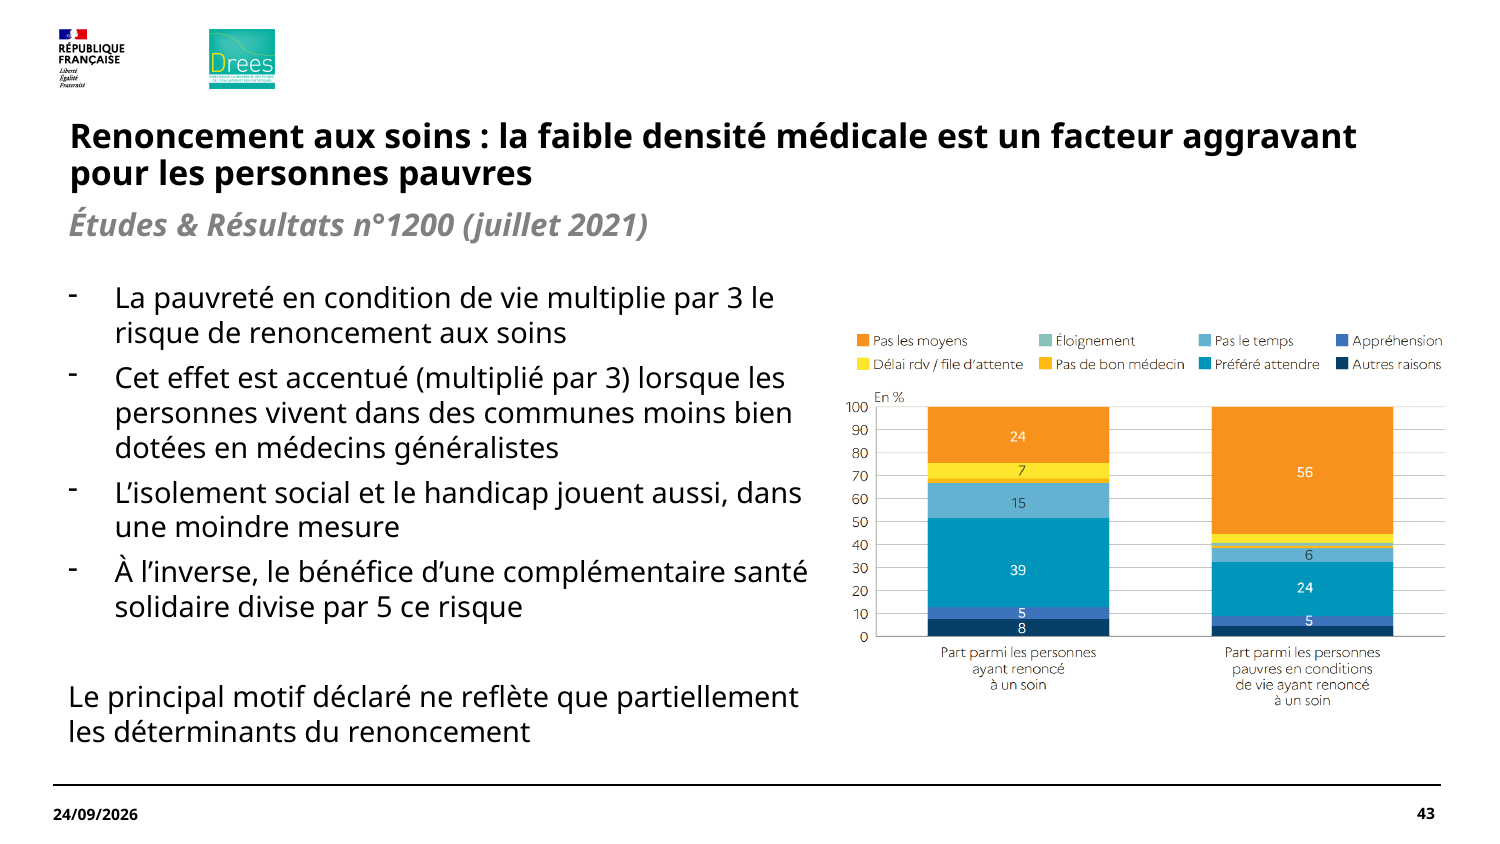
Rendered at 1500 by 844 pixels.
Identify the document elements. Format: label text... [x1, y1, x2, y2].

list La pauvreté en condition de vie multiplie par 3 le risque de renoncement aux soins Cet effet est accentué (multiplié par 3) lorsque les personnes vivent dans des communes moins bien dotées en médecins généralistes L’isolement social et le handicap jouent aussi, dans une moindre mesure À l’inverse, le bénéfice d’une complémentaire santé solidaire divise par 5 ce risque Le principal motif déclaré ne reflète que partiellement les déterminants du renoncement [53, 280, 833, 753]
picture [47, 17, 136, 107]
picture [209, 29, 275, 89]
title Renoncement aux soins : la faible densité médicale est un facteur aggravant pour les personnes pauvres [53, 112, 1436, 201]
picture [832, 324, 1466, 711]
list Études & Résultats n°1200 (juillet 2021) [53, 204, 1436, 245]
slide_number 25/11/2024 [53, 787, 246, 844]
